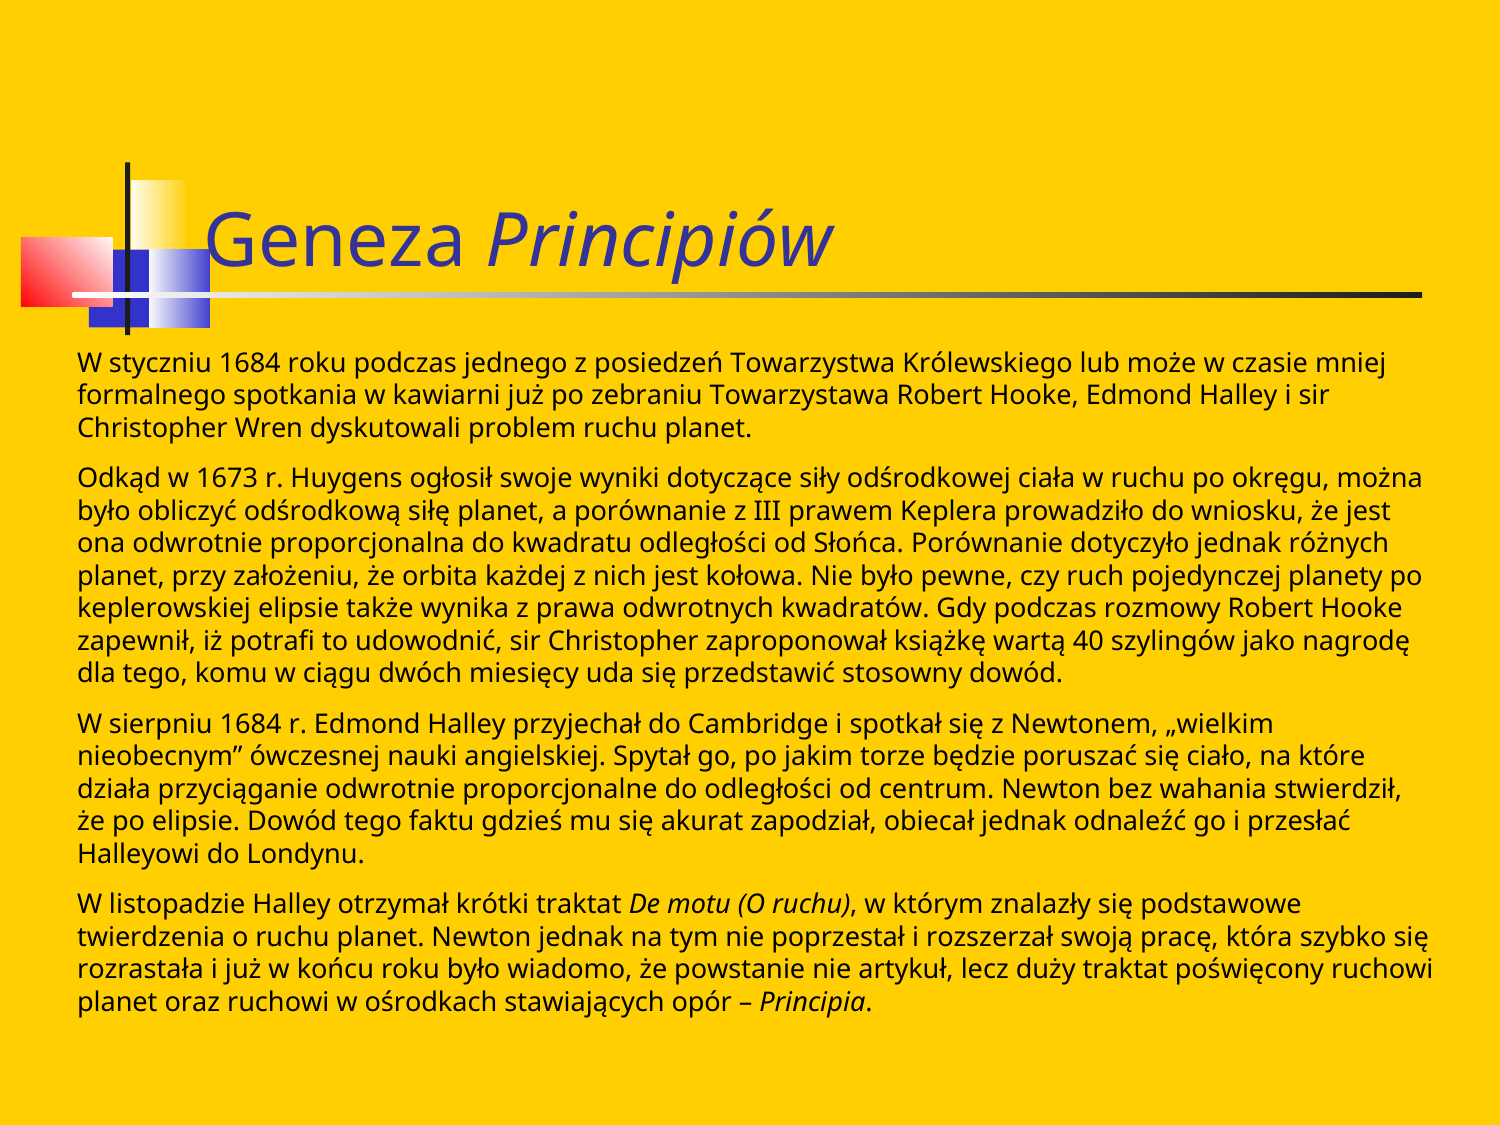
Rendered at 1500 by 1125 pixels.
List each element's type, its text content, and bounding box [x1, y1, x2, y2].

title Geneza Principiów [188, 101, 1468, 289]
text_box W styczniu 1684 roku podczas jednego z posiedzeń Towarzystwa Królewskiego lub może w czasie mniej formalnego spotkania w kawiarni już po zebraniu Towarzystawa Robert Hooke, Edmond Halley i sir Christopher Wren dyskutowali problem ruchu planet. Odkąd w 1673 r. Huygens ogłosił swoje wyniki dotyczące siły od­środkowej ciała w ruchu po okręgu, można było obliczyć odśrodkową siłę planet, a porównanie z III prawem Keplera prowadziło do wniosku, że jest ona odwrotnie proporcjonalna do kwadratu odległości od Słońca. Porównanie dotyczyło jednak różnych planet, przy założeniu, że orbita każdej z nich jest kołowa. Nie było pewne, czy ruch pojedynczej planety po keplerowskiej elipsie także wynika z prawa odwrotnych kwadratów. Gdy podczas rozmowy Robert Hooke zapewnił, iż potrafi to udowodnić, sir Christopher zaproponował książkę wartą 40 szylingów jako nagrodę dla tego, komu w ciągu dwóch miesięcy uda się przedstawić stosowny dowód. W sierpniu 1684 r. Edmond Halley przyjechał do Cambridge i spotkał się z Newtonem, „wielkim nieobecnym” ówczesnej nauki angielskiej. Spytał go, po jakim torze będzie poruszać się ciało, na które działa przyciąganie odwrotnie proporcjonalne do odległości od centrum. Newton bez wahania stwierdził, że po elipsie. Dowód tego faktu gdzieś mu się akurat zapodział, obiecał jednak odnaleźć go i prze­słać Halleyowi do Londynu. W listopadzie Halley otrzymał krótki traktat De motu (O ruchu), w którym znalazły się podstawowe twierdzenia o ruchu planet. Newton jednak na tym nie poprzestał i rozszerzał swoją pracę, która szybko się rozrastała i już w końcu roku było wiadomo, że powsta­nie nie artykuł, lecz duży traktat poświęcony ruchowi planet oraz ruchowi w ośrodkach stawiających opór – Principia. [62, 337, 1450, 1078]
